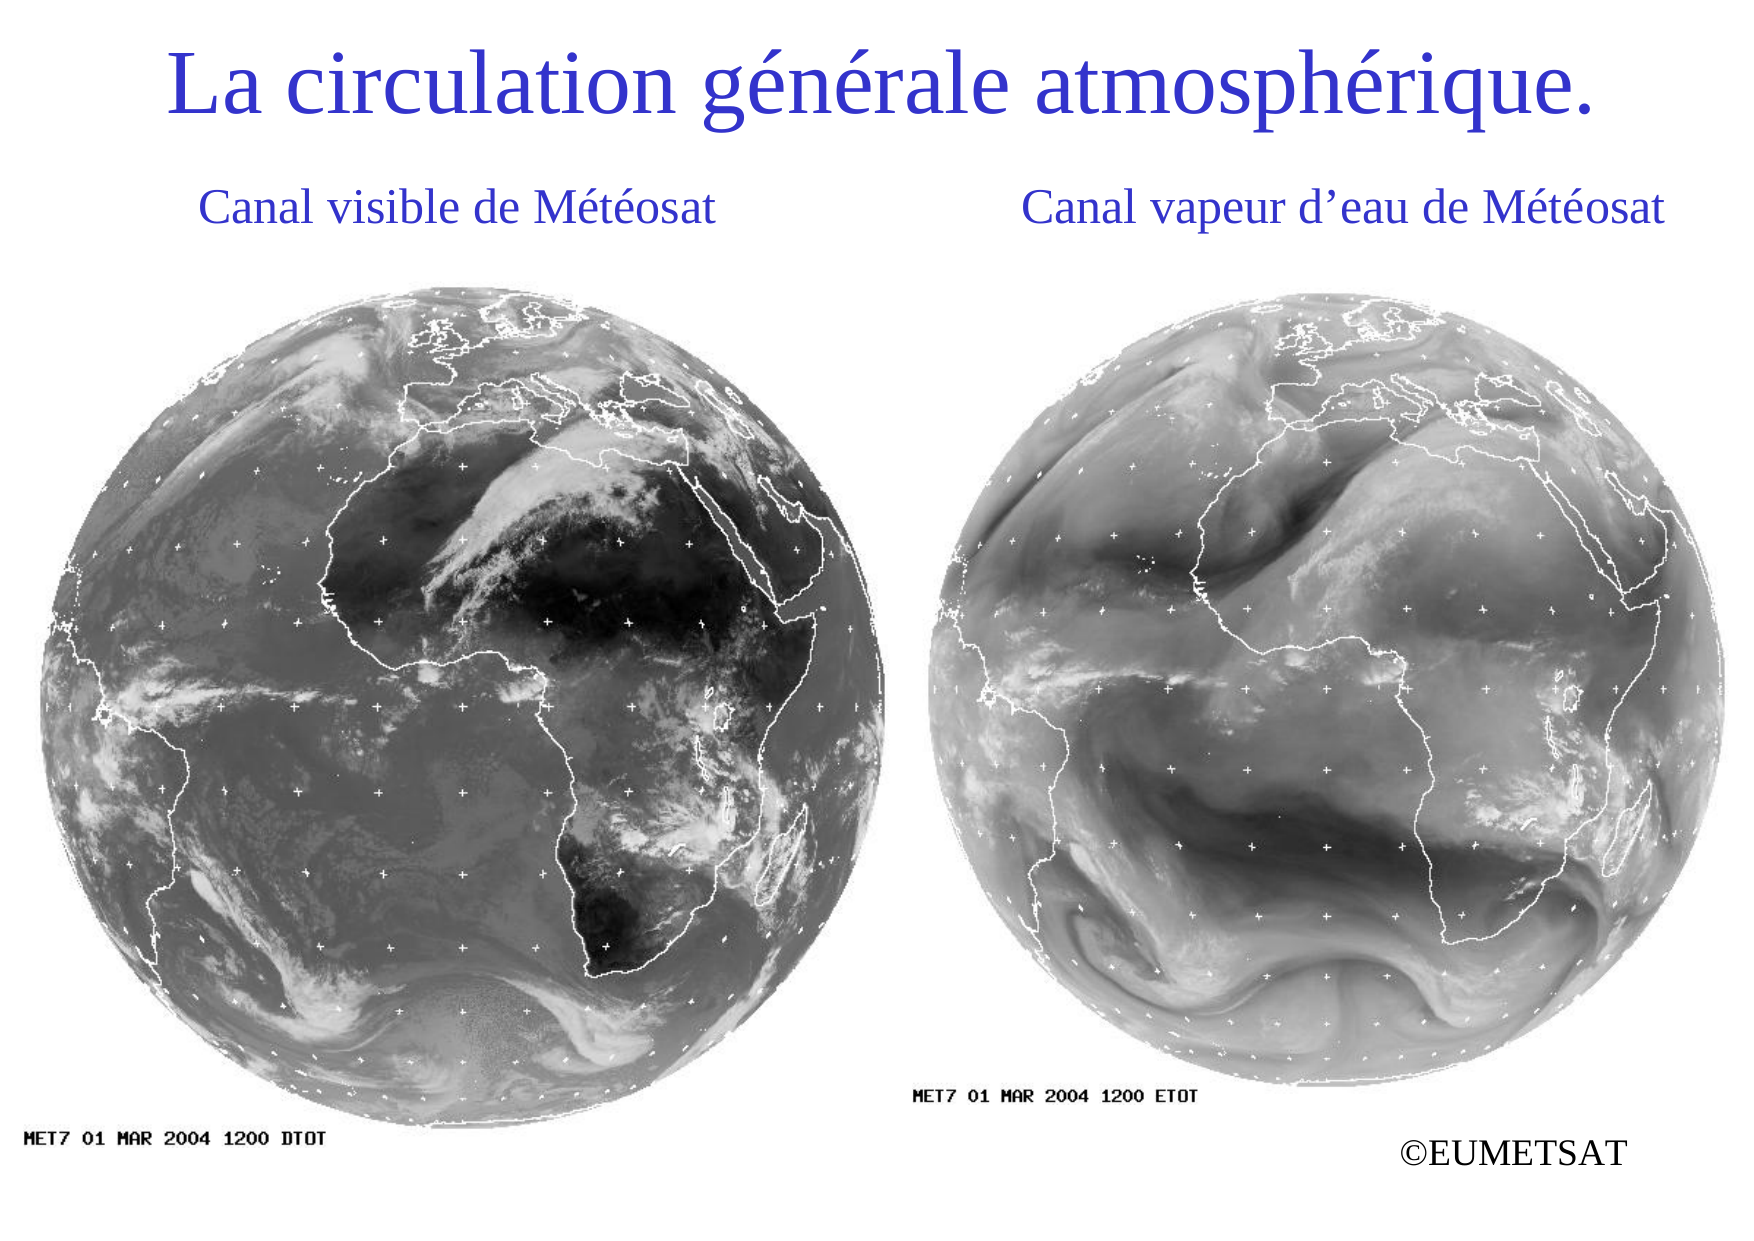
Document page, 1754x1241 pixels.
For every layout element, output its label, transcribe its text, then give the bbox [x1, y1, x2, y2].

text_box La circulation générale atmosphérique. [50, 29, 1716, 141]
text_box Canal vapeur d’eau de Météosat [983, 171, 1704, 242]
picture [912, 277, 1740, 1105]
text_box Canal visible de Météosat [97, 171, 819, 242]
text_box ©EUMETSAT [1384, 1126, 1669, 1182]
picture [23, 270, 901, 1148]
